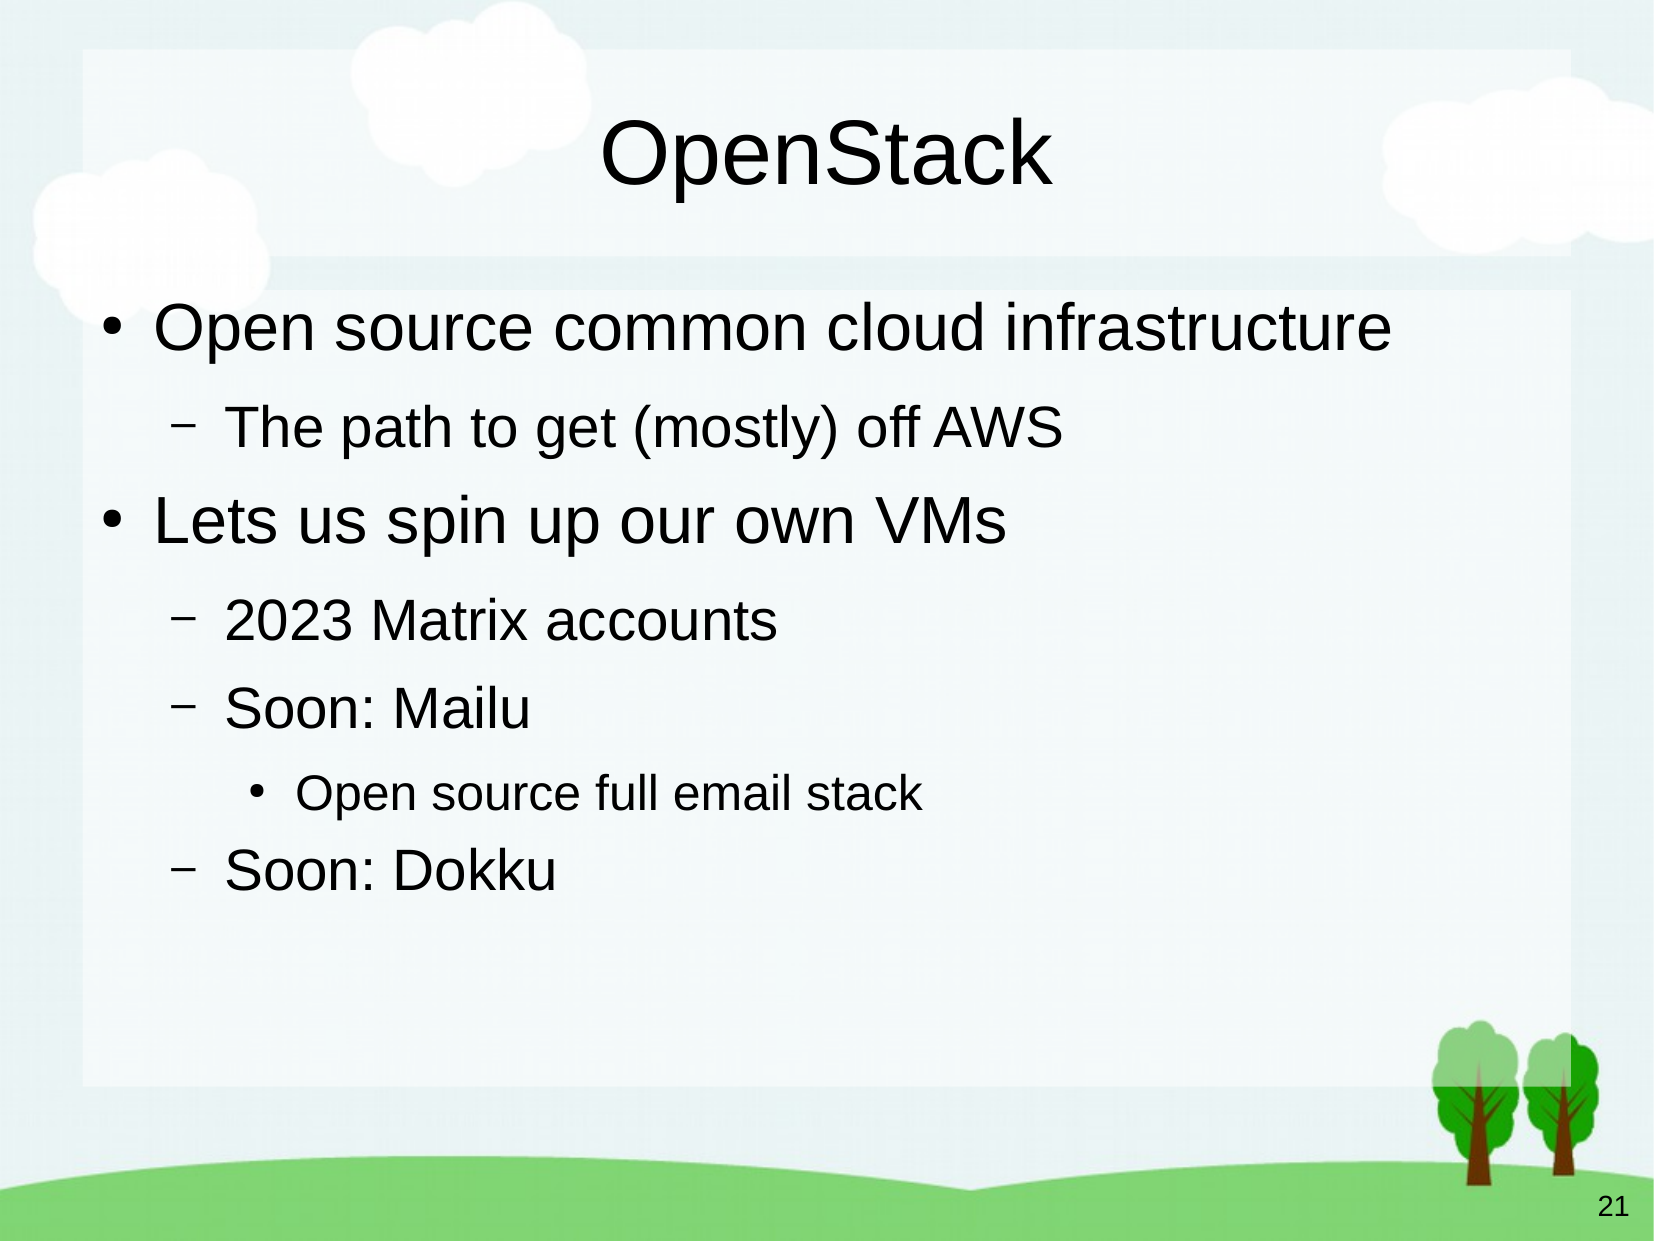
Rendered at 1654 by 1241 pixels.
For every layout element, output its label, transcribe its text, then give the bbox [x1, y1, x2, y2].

picture [0, 0, 1654, 1241]
title OpenStack [82, 49, 1571, 257]
list Open source common cloud infrastructure The path to get (mostly) off AWS Lets us spin up our own VMs 2023 Matrix accounts Soon: Mailu Open source full email stack Soon: Dokku [82, 290, 1571, 1087]
